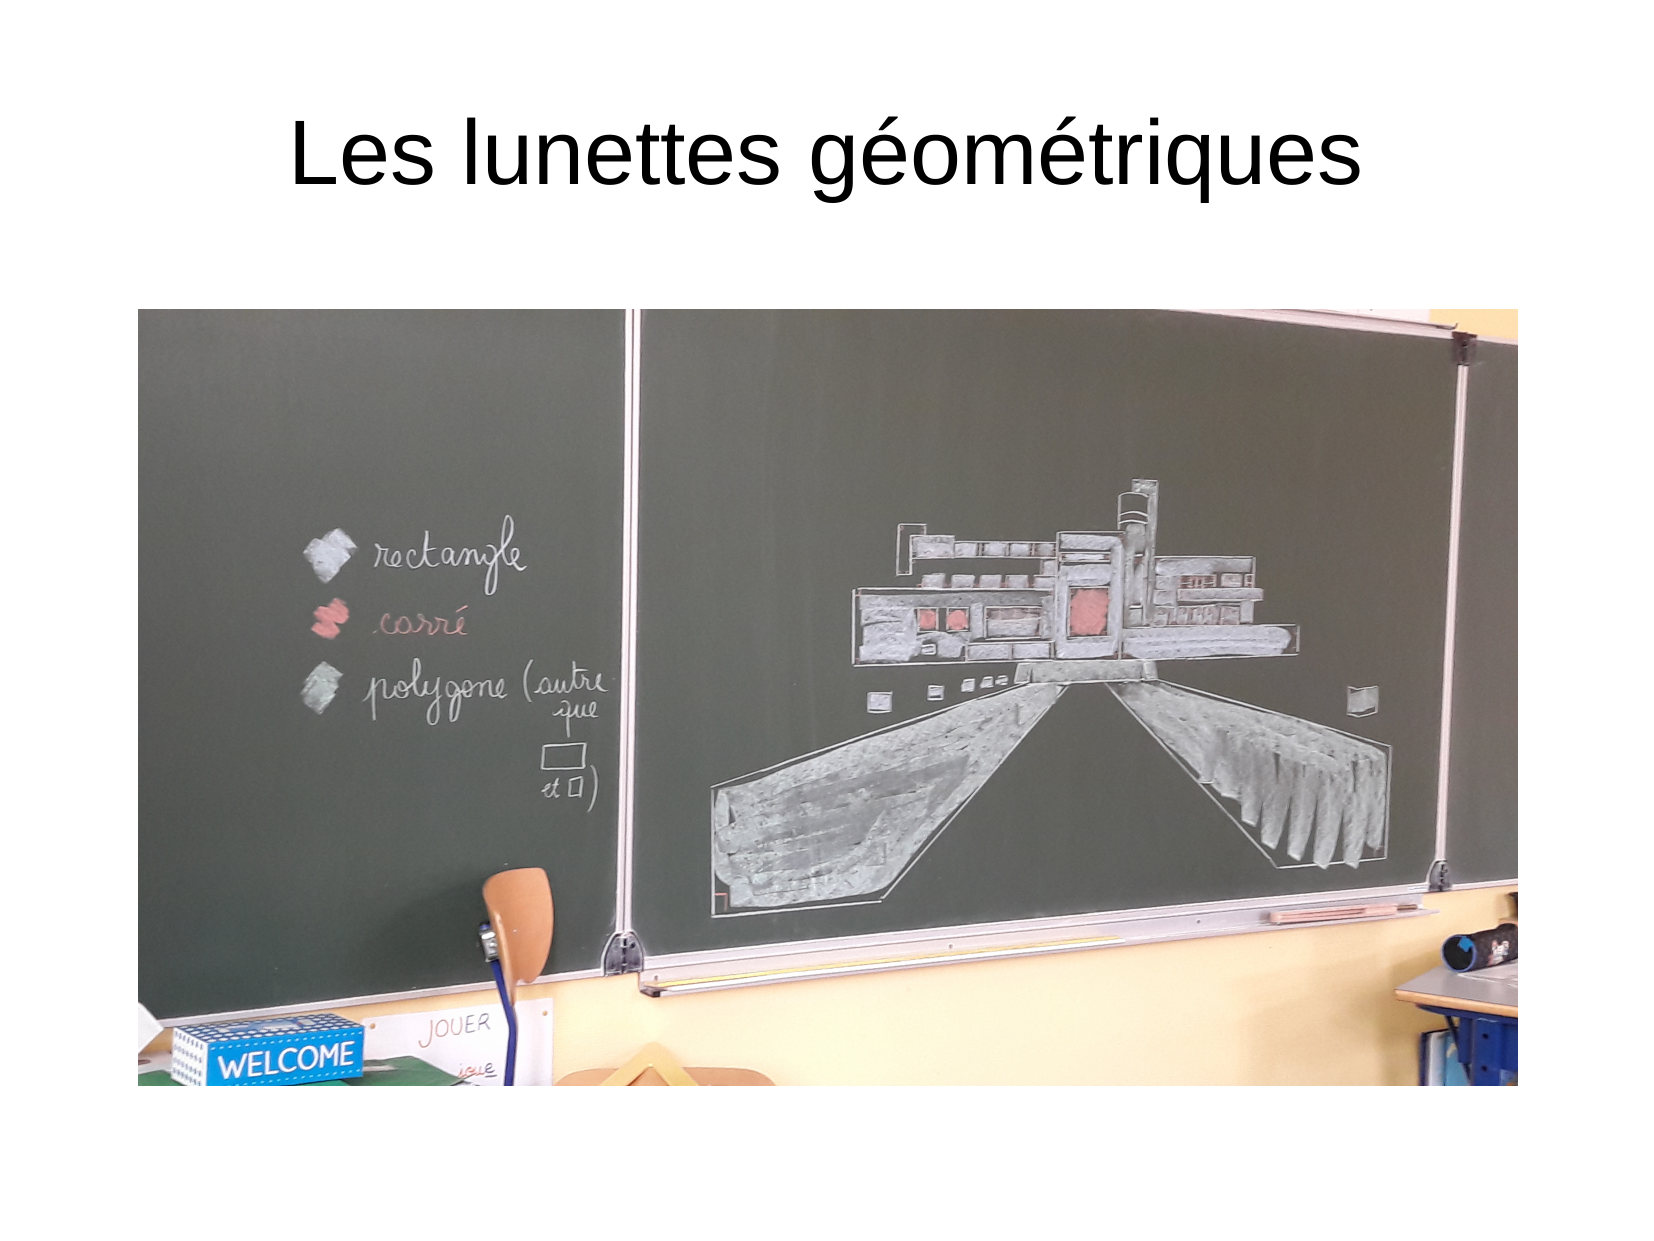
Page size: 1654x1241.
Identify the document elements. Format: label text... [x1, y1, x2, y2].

title Les lunettes géométriques [82, 49, 1571, 257]
picture [138, 309, 1518, 1086]
